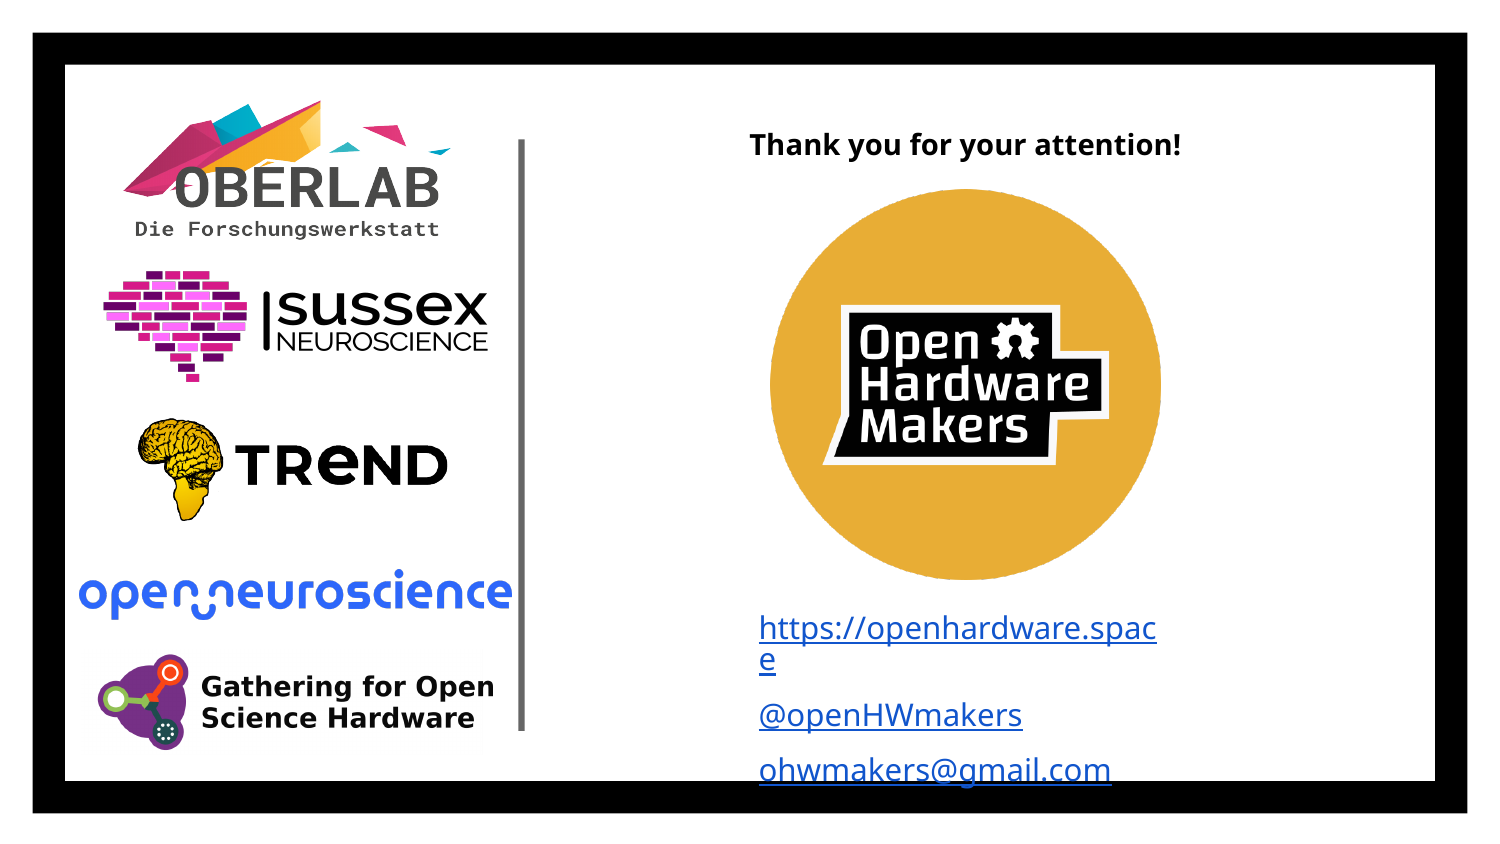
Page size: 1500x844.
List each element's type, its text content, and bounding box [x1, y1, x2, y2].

picture [123, 100, 451, 240]
picture [79, 569, 512, 620]
picture [103, 271, 488, 382]
picture [118, 408, 473, 541]
picture [770, 189, 1161, 580]
picture [81, 649, 493, 755]
text_box https://openhardware.space @openHWmakers ohwmakers@gmail.com [743, 593, 1188, 777]
text_box Thank you for your attention! [568, 106, 1363, 217]
